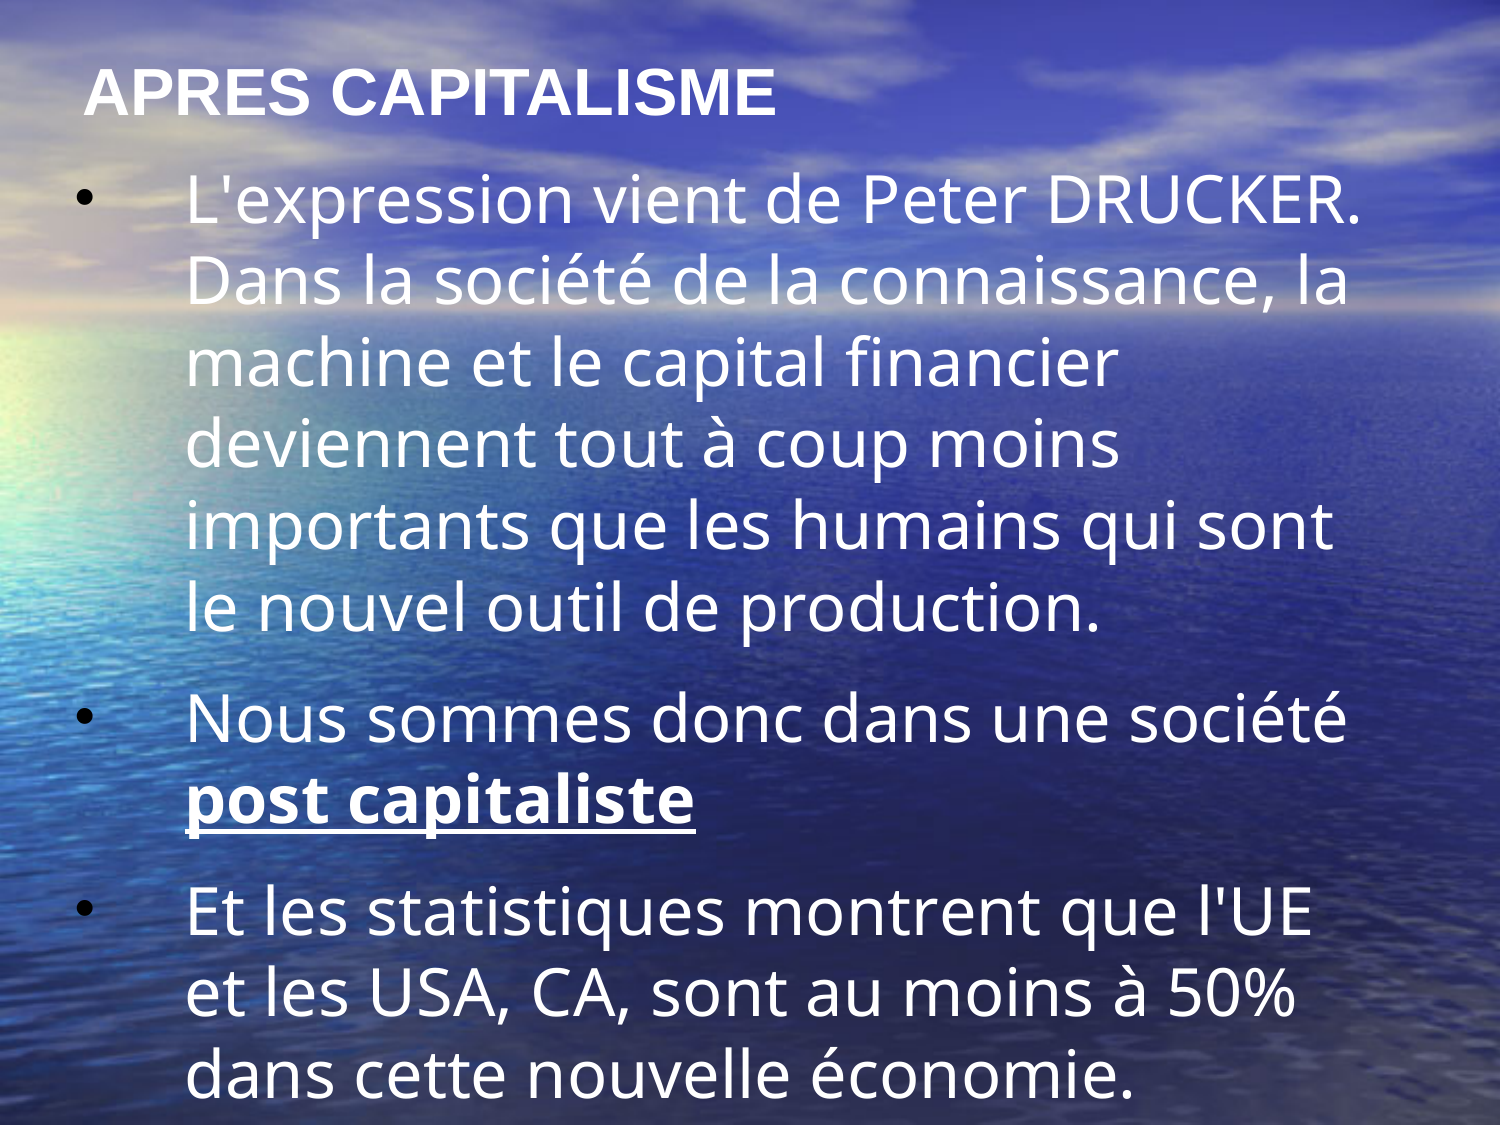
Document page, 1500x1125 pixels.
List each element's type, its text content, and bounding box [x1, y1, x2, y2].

title APRES CAPITALISME [67, 4, 1418, 178]
picture [0, 0, 1500, 1125]
text_box L'expression vient de Peter DRUCKER. Dans la société de la connaissance, la machine et le capital financier deviennent tout à coup moins importants que les humains qui sont le nouvel outil de production. Nous sommes donc dans une société post capitaliste Et les statistiques montrent que l'UE et les USA, CA, sont au moins à 50% dans cette nouvelle économie. [59, 147, 1409, 1125]
